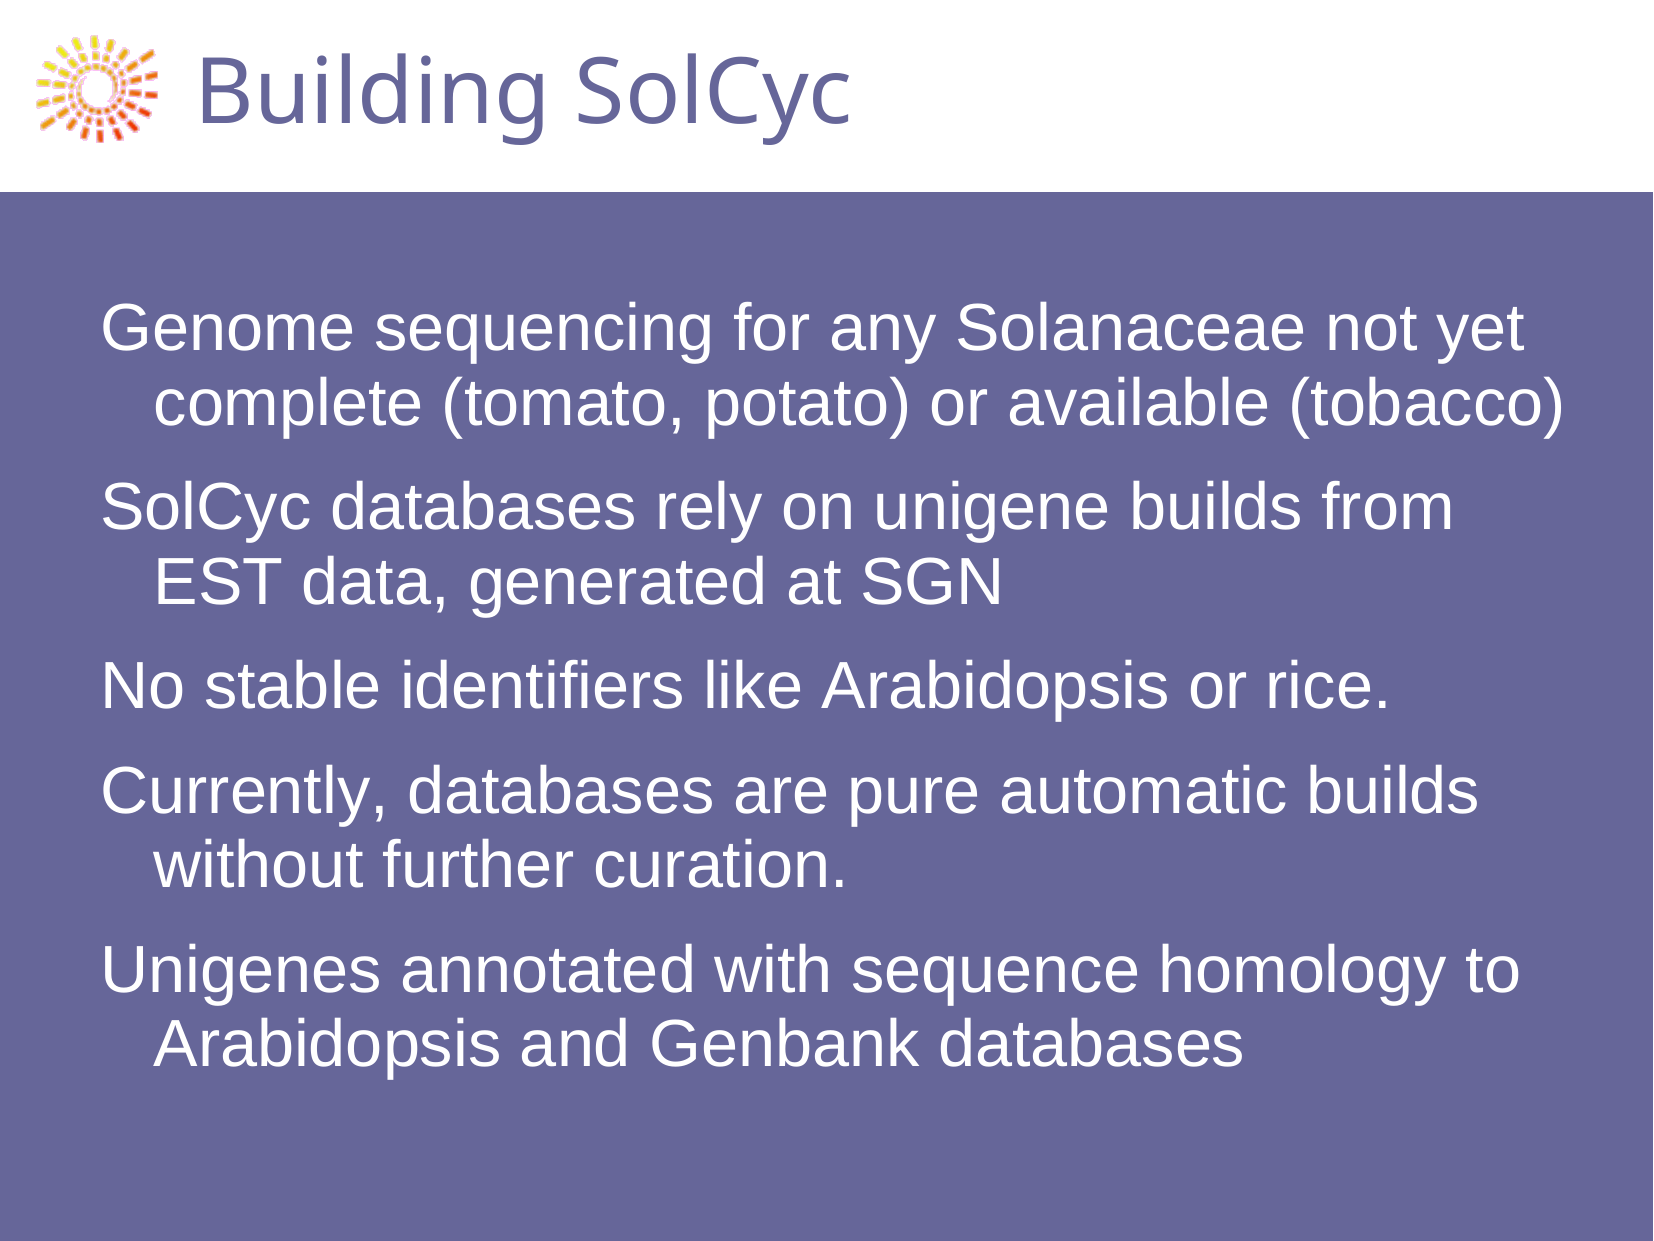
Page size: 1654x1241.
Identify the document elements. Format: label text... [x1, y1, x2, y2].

picture [26, 21, 167, 160]
list Genome sequencing for any Solanaceae not yet complete (tomato, potato) or available (tobacco) SolCyc databases rely on unigene builds from EST data, generated at SGN No stable identifiers like Arabidopsis or rice. Currently, databases are pure automatic builds without further curation. Unigenes annotated with sequence homology to Arabidopsis and Genbank databases [82, 290, 1571, 1154]
title Building SolCyc [194, 23, 1619, 153]
